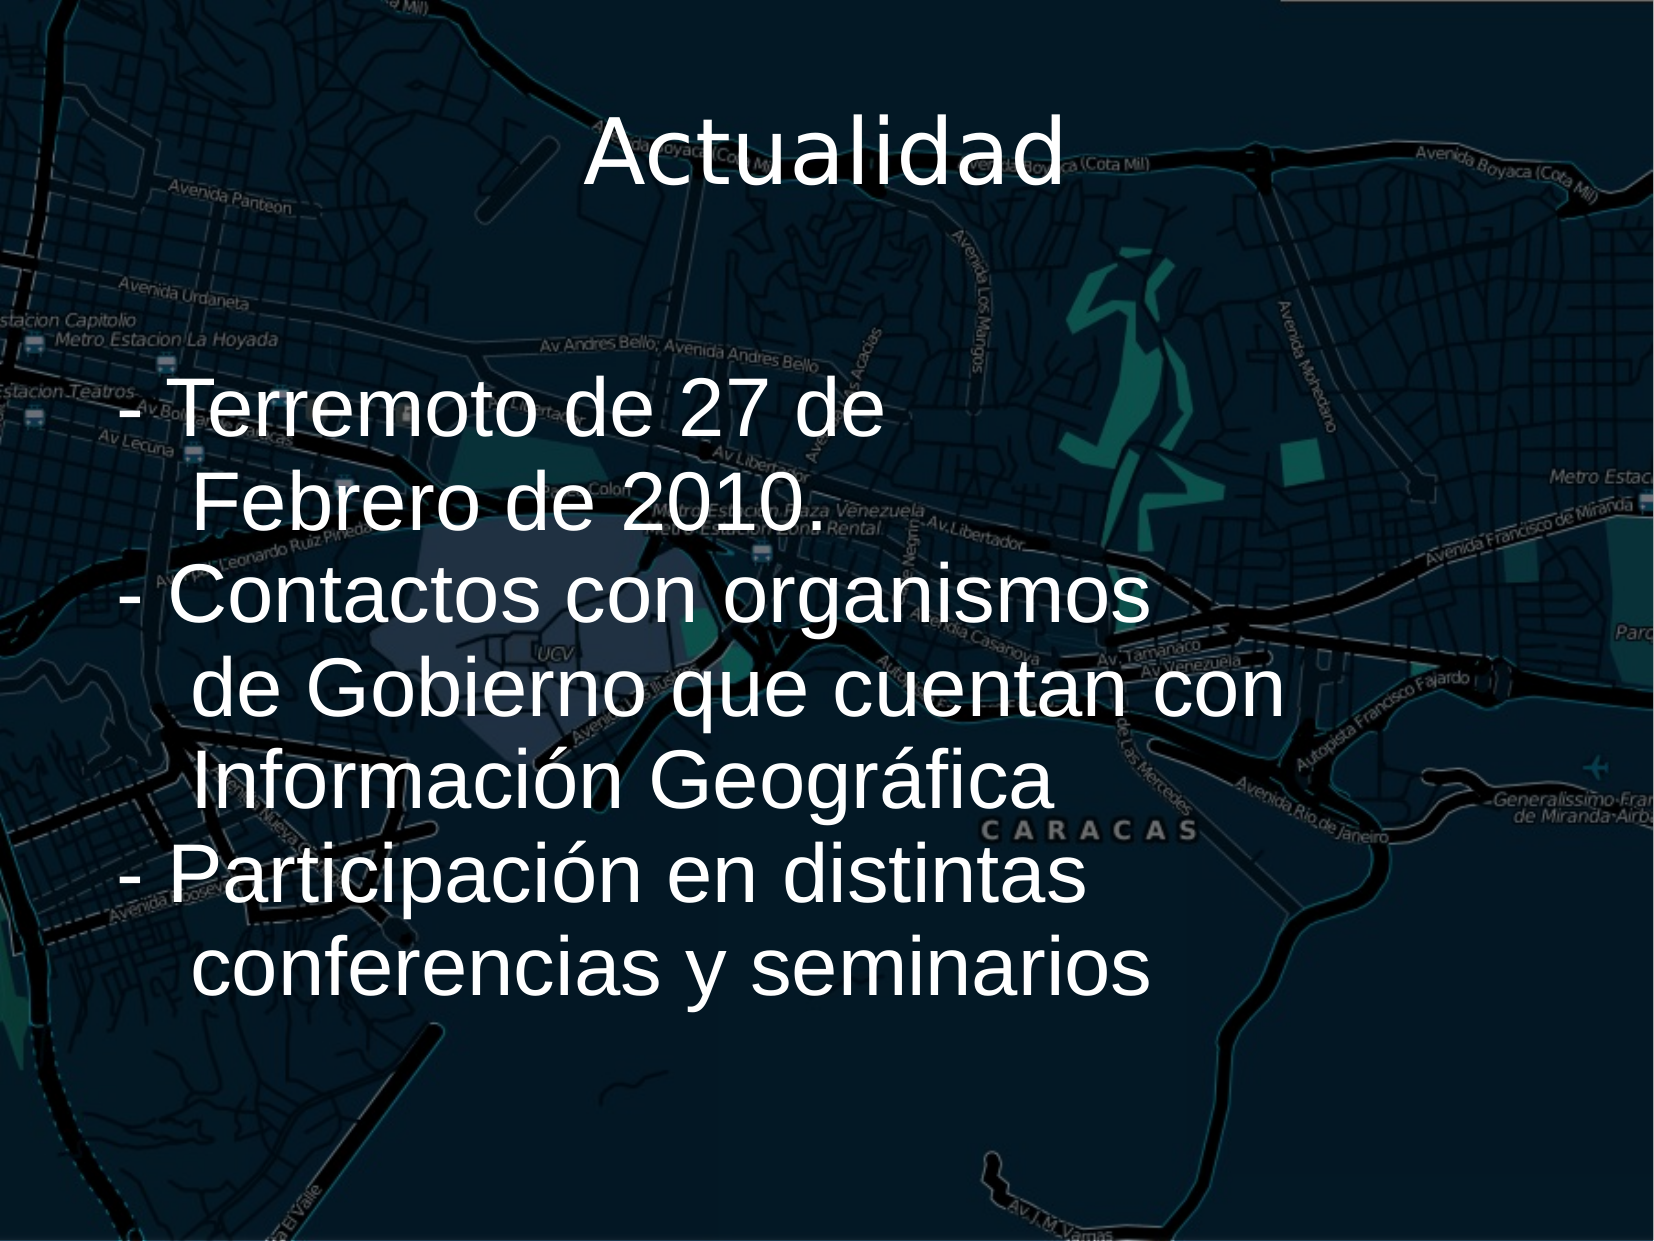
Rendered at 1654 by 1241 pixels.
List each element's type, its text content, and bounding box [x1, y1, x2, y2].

title Actualidad [82, 49, 1571, 257]
text_box - Terremoto de 27 de Febrero de 2010. - Contactos con organismos de Gobierno que cuentan con Información Geográfica - Participación en distintas conferencias y seminarios [101, 354, 1329, 1096]
picture [0, 0, 1653, 1241]
